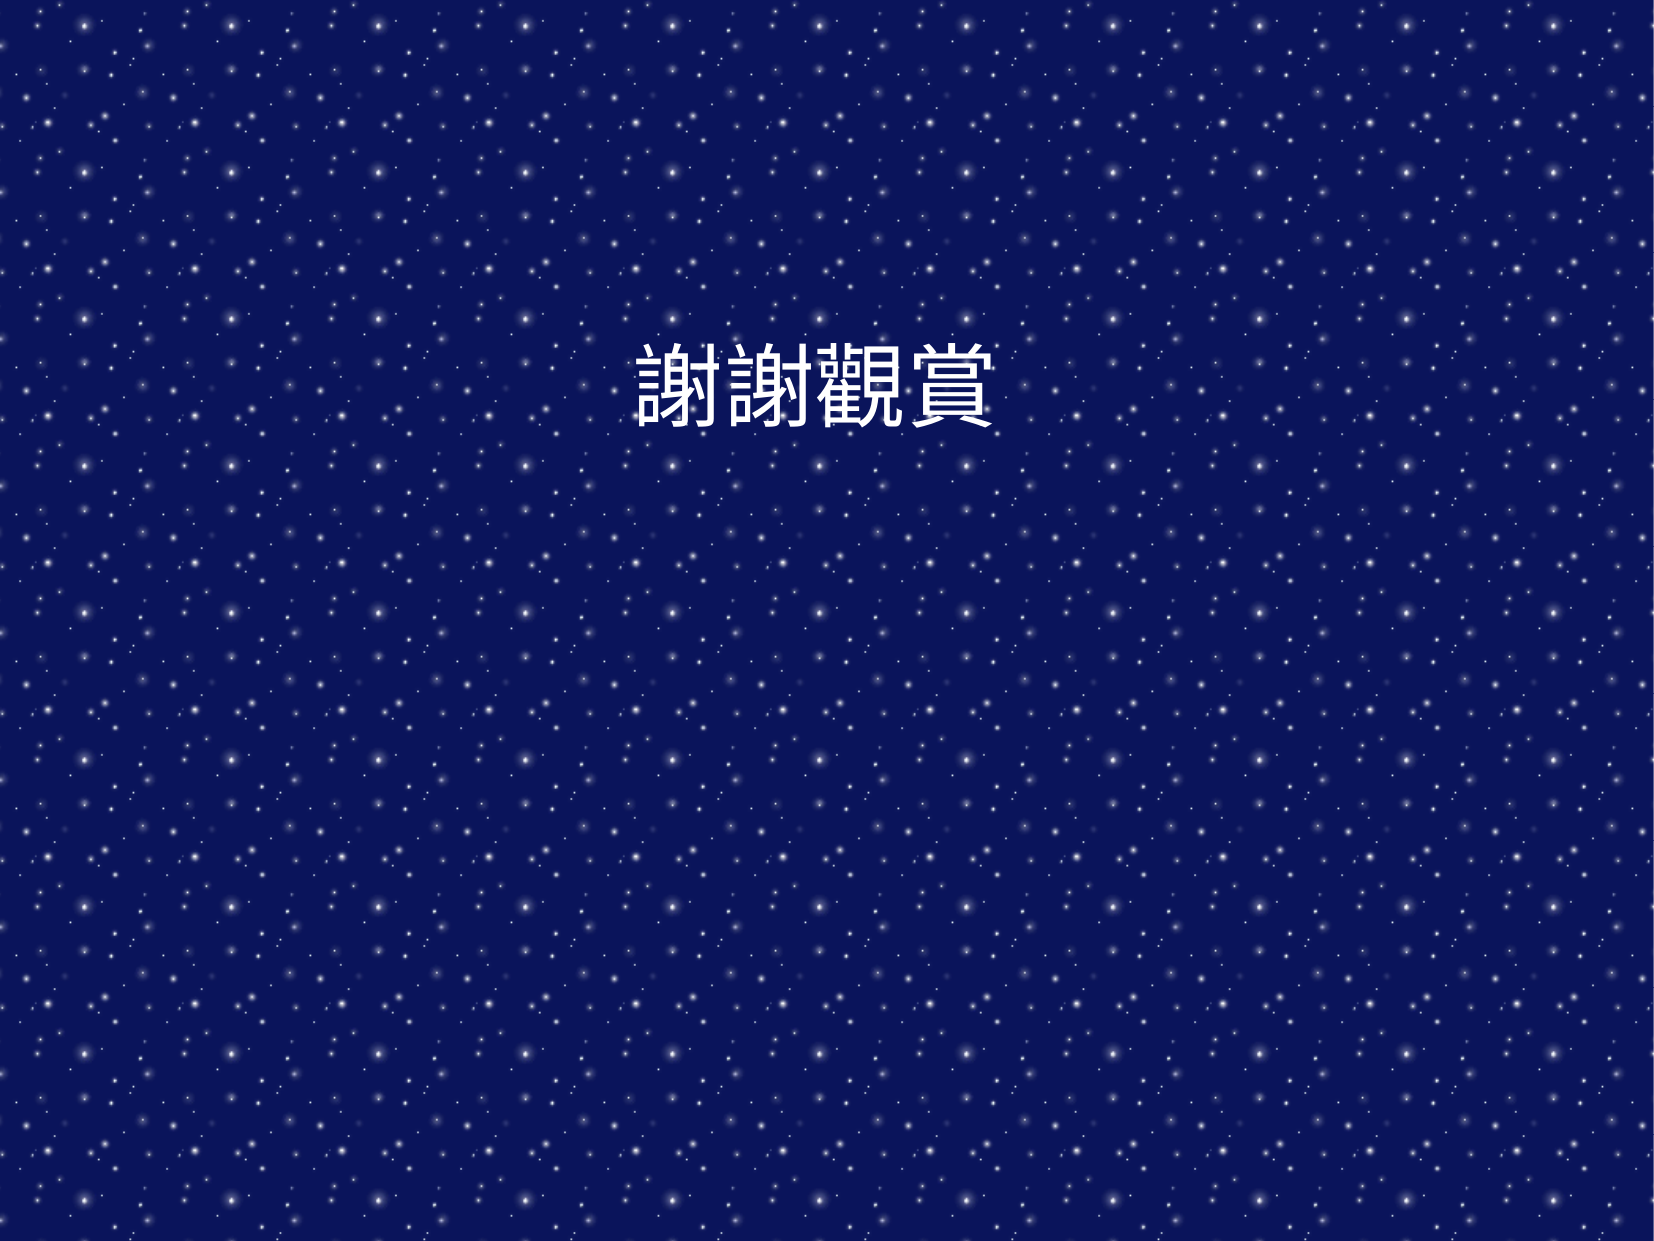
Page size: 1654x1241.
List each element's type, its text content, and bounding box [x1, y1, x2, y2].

picture [0, 0, 1654, 1241]
subtitle [82, 206, 1571, 1094]
title 謝謝觀賞 [70, 330, 1559, 697]
